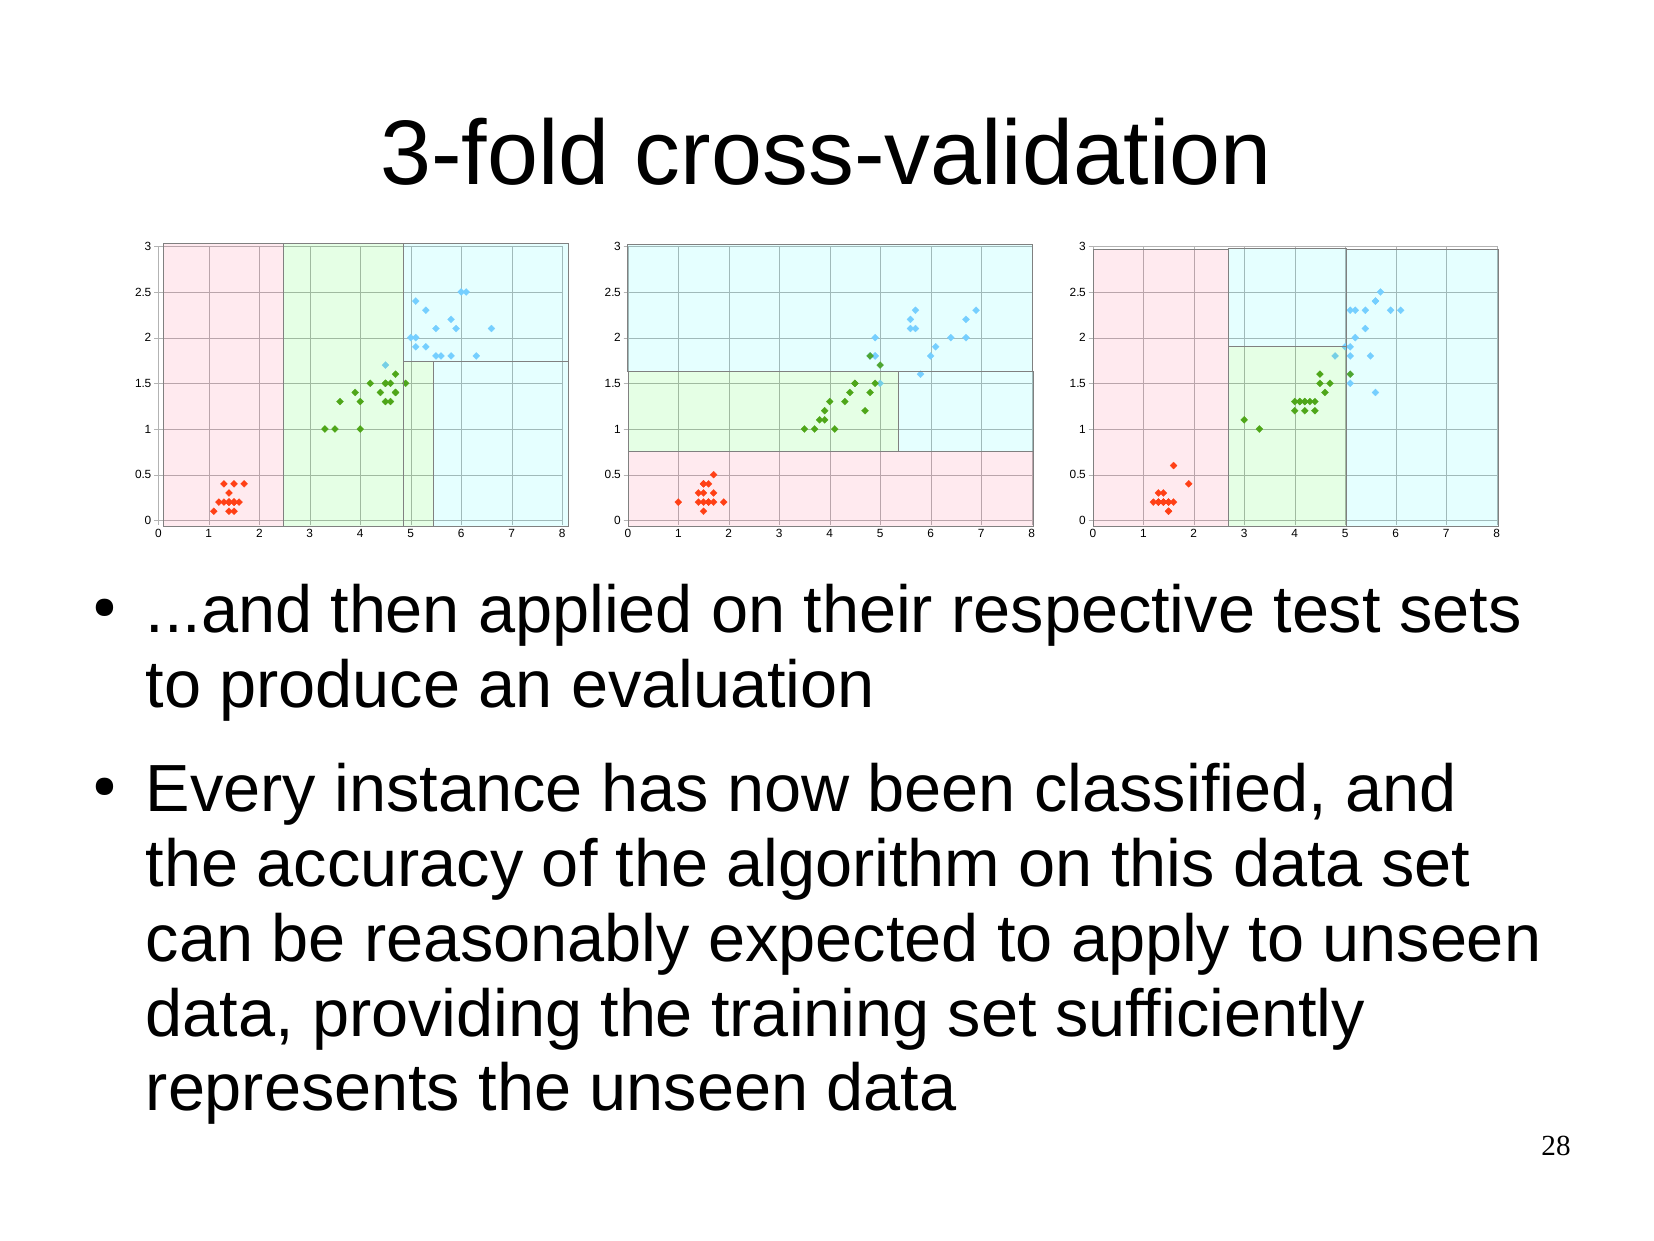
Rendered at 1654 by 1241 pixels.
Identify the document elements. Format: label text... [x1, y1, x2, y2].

text_box [163, 243, 569, 527]
picture [604, 240, 1036, 541]
picture [1069, 240, 1501, 541]
picture [135, 240, 566, 541]
text_box [627, 244, 1034, 527]
title 3-fold cross-validation [82, 49, 1571, 257]
text_box [1093, 248, 1499, 527]
list ...and then applied on their respective test sets to produce an evaluation Every instance has now been classified, and the accuracy of the algorithm on this data set can be reasonably expected to apply to unseen data, providing the training set sufficiently represents the unseen data [75, 572, 1564, 1126]
